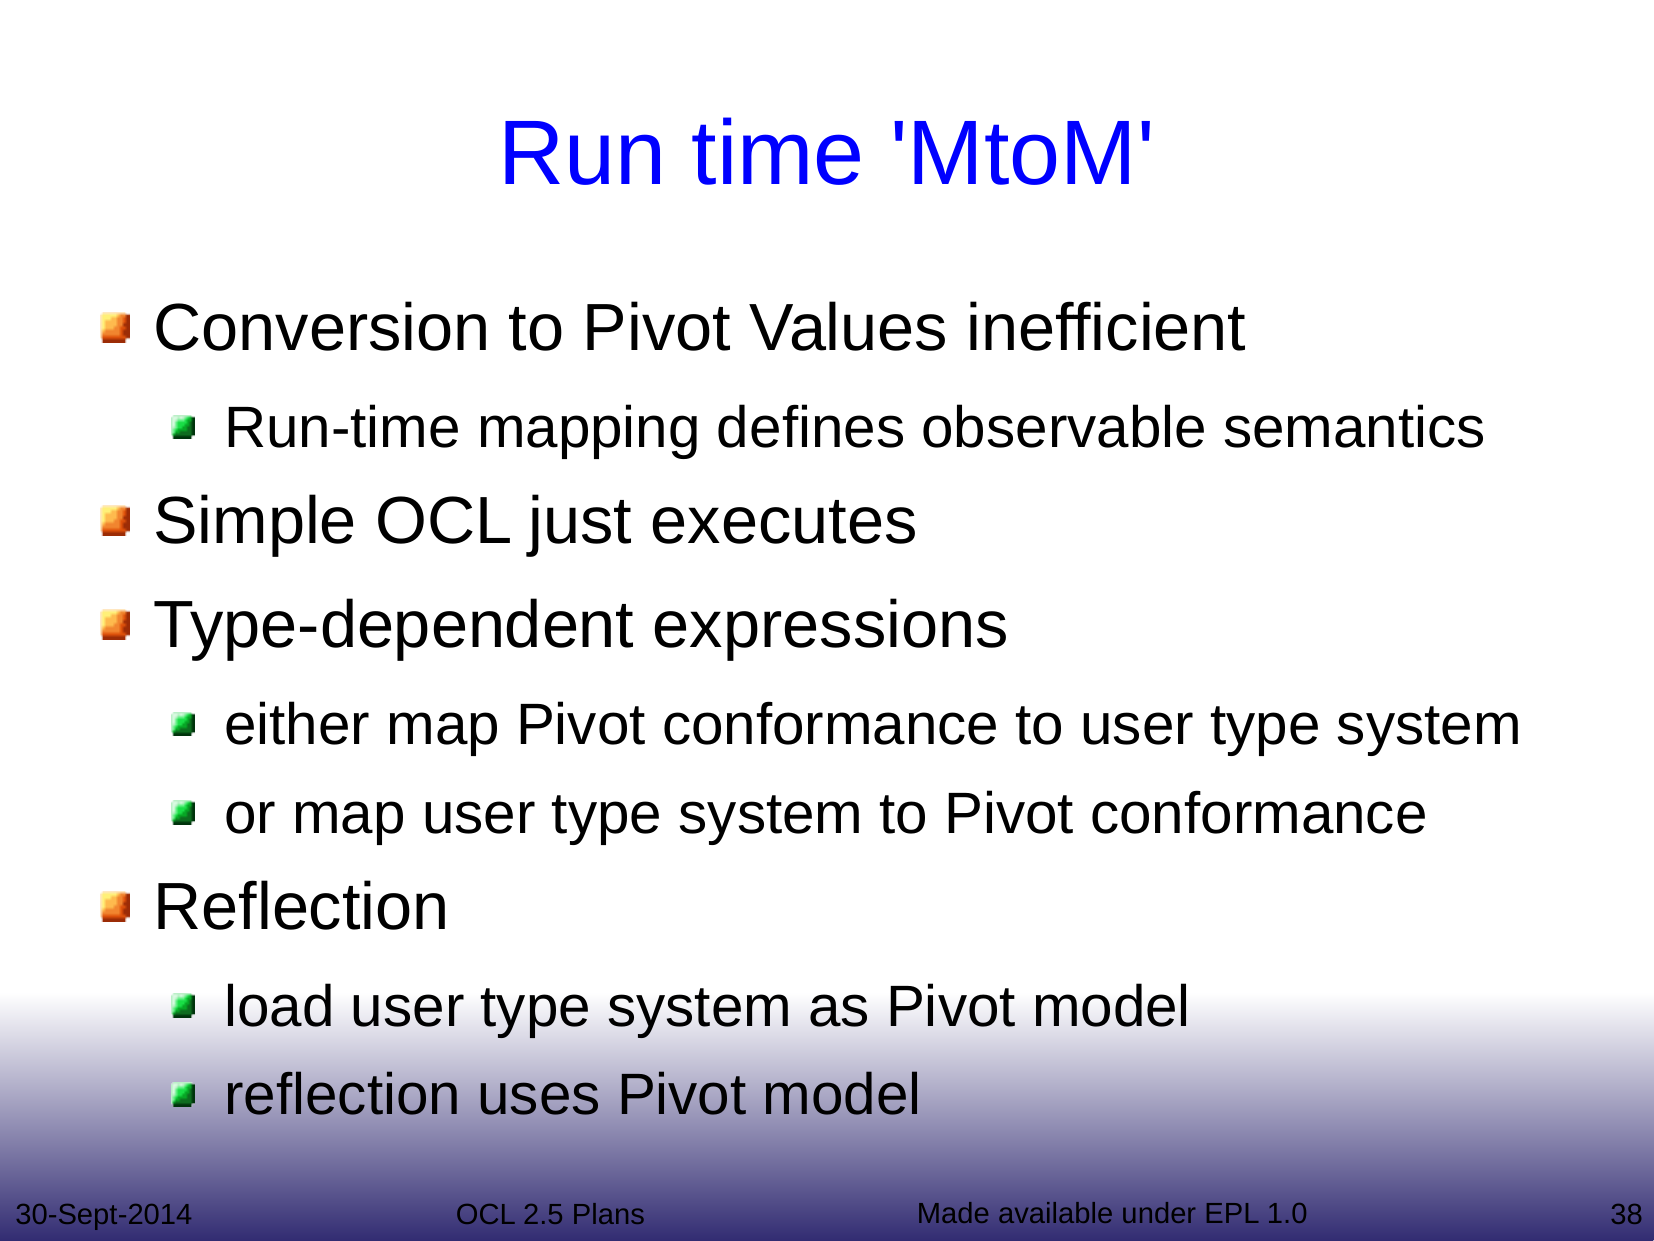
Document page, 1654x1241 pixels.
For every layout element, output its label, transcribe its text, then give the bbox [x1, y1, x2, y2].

title Run time 'MtoM' [82, 49, 1571, 257]
list Conversion to Pivot Values inefficient Run-time mapping defines observable semantics Simple OCL just executes Type-dependent expressions either map Pivot conformance to user type system or map user type system to Pivot conformance Reflection load user type system as Pivot model reflection uses Pivot model [82, 290, 1571, 1126]
